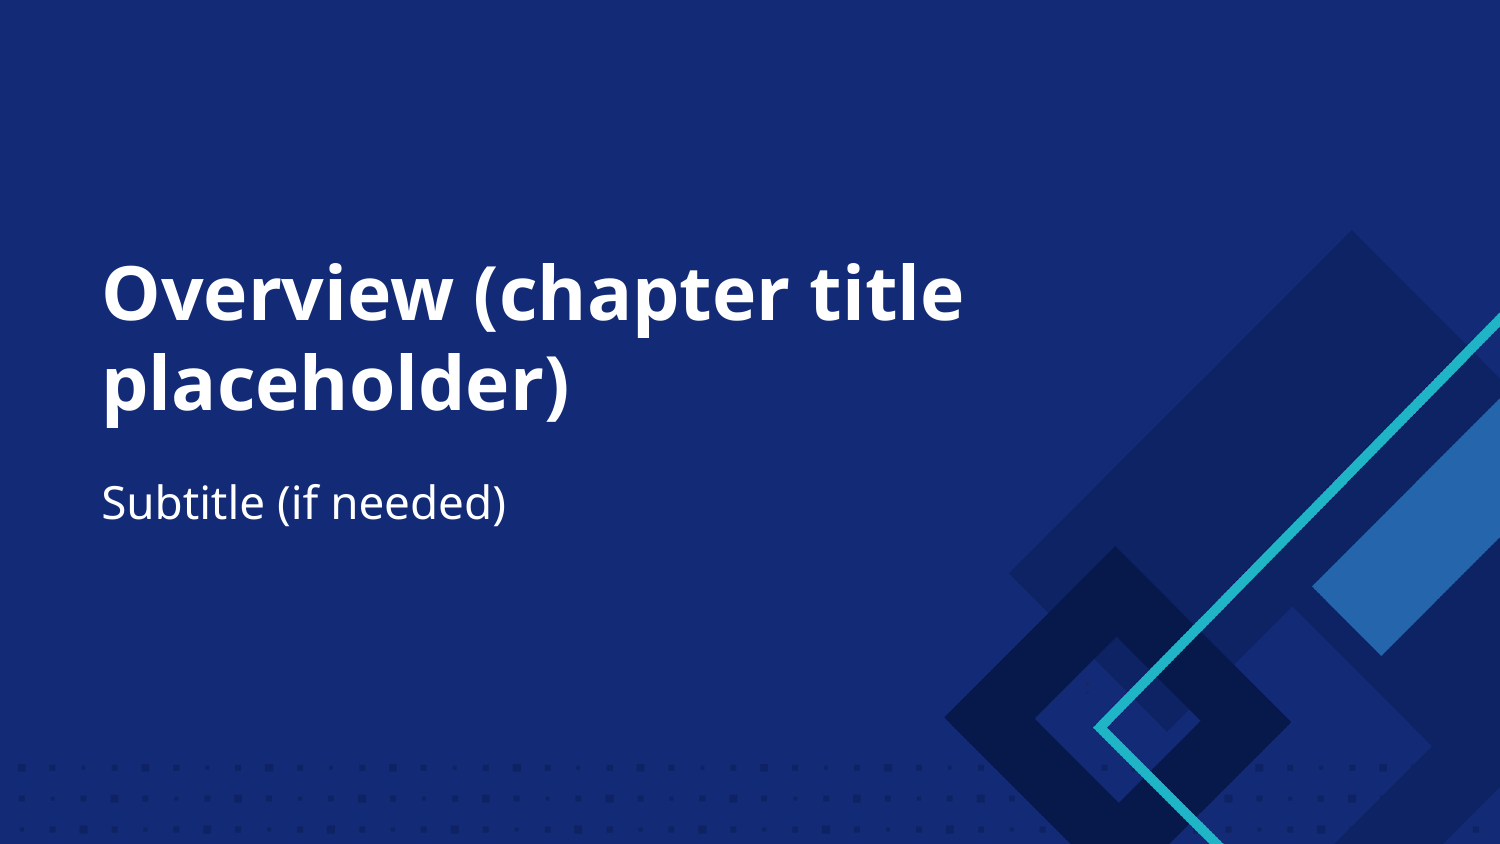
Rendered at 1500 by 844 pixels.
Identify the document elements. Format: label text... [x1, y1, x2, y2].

picture [0, 0, 1500, 844]
subtitle Subtitle (if needed) [86, 458, 958, 589]
title Overview (chapter title placeholder) [86, 230, 1041, 415]
